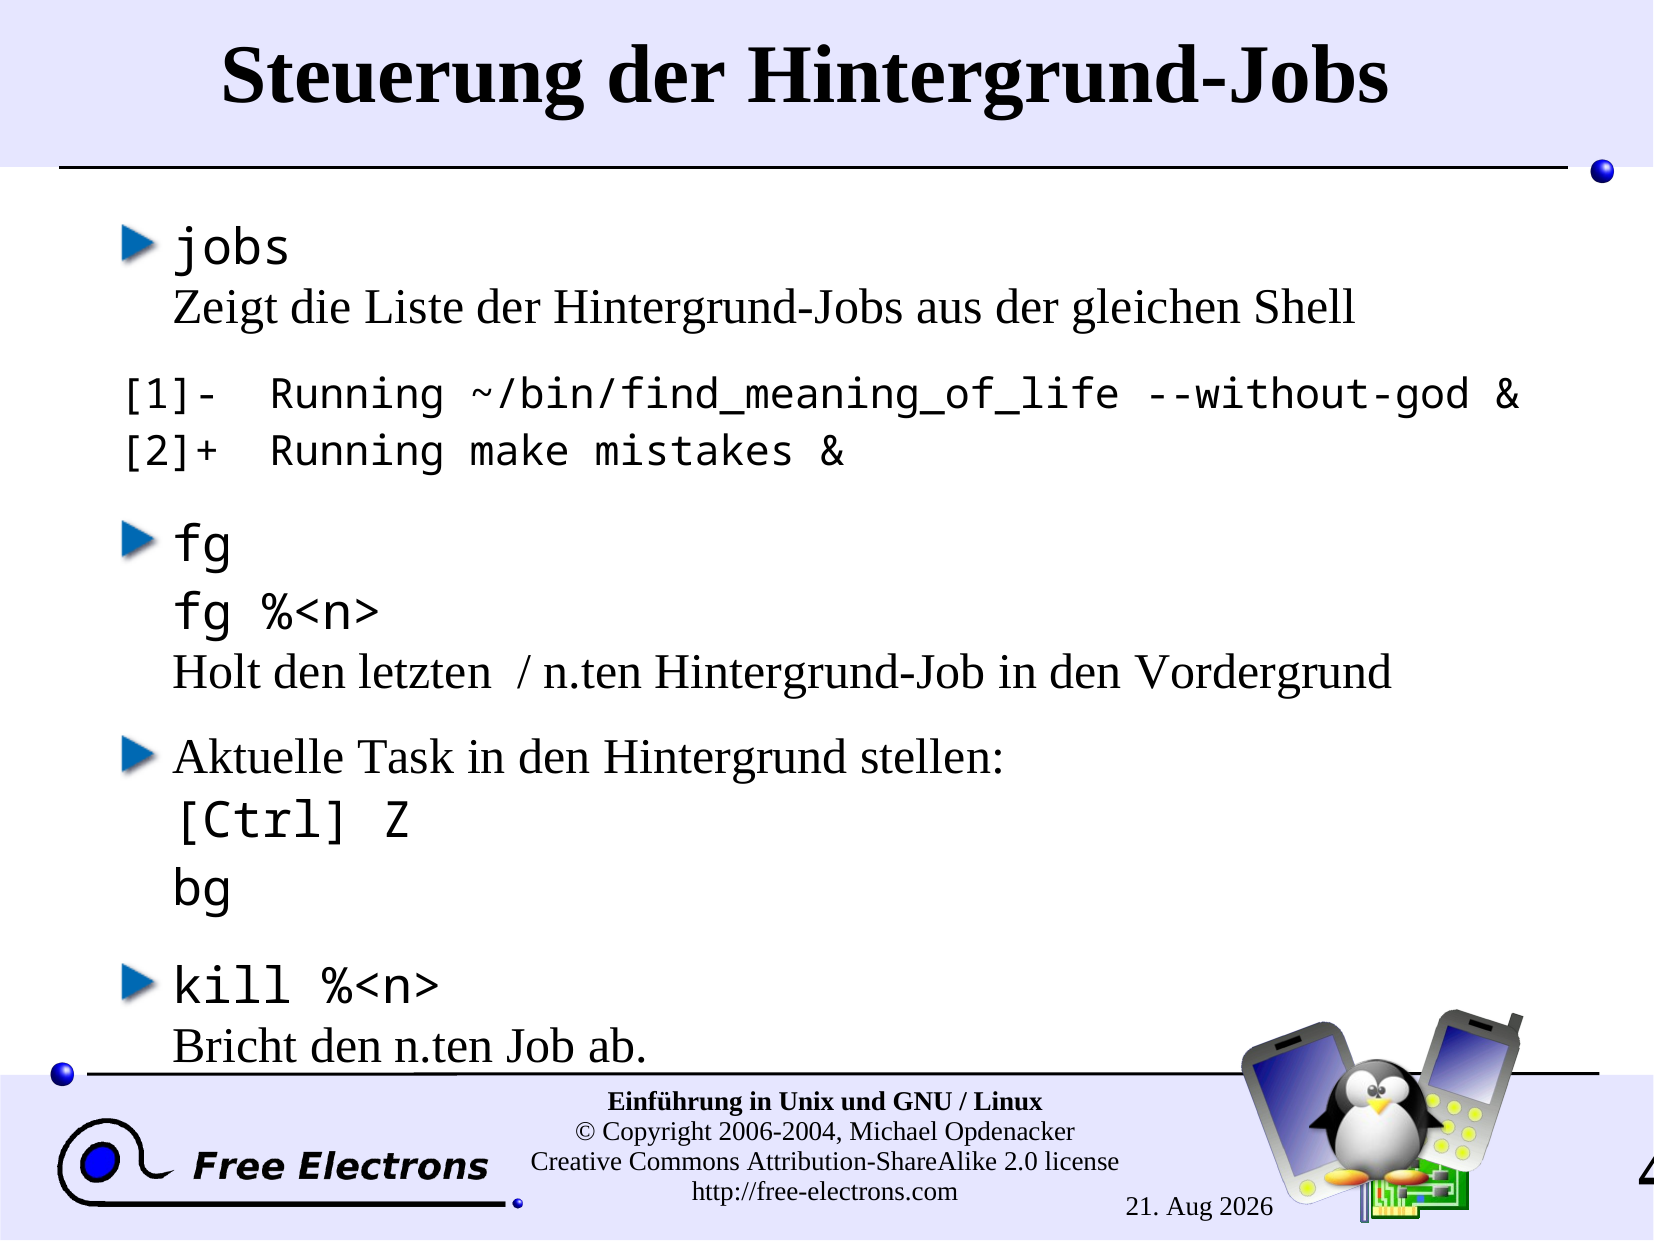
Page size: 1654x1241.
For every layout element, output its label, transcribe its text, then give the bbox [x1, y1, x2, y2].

picture [50, 1107, 527, 1216]
list jobs Zeigt die Liste der Hintergrund-Jobs aus der gleichen Shell [1]- Running ~/bin/find_meaning_of_life --without-god & [2]+ Running make mistakes & fg fg %<n> Holt den letzten / n.ten Hintergrund-Job in den Vordergrund Aktuelle Task in den Hintergrund stellen: [Ctrl] Z bg kill %<n> Bricht den n.ten Job ab. [101, 210, 1549, 1132]
title Steuerung der Hintergrund-Jobs [60, 12, 1551, 138]
picture [1256, 1132, 1500, 1241]
